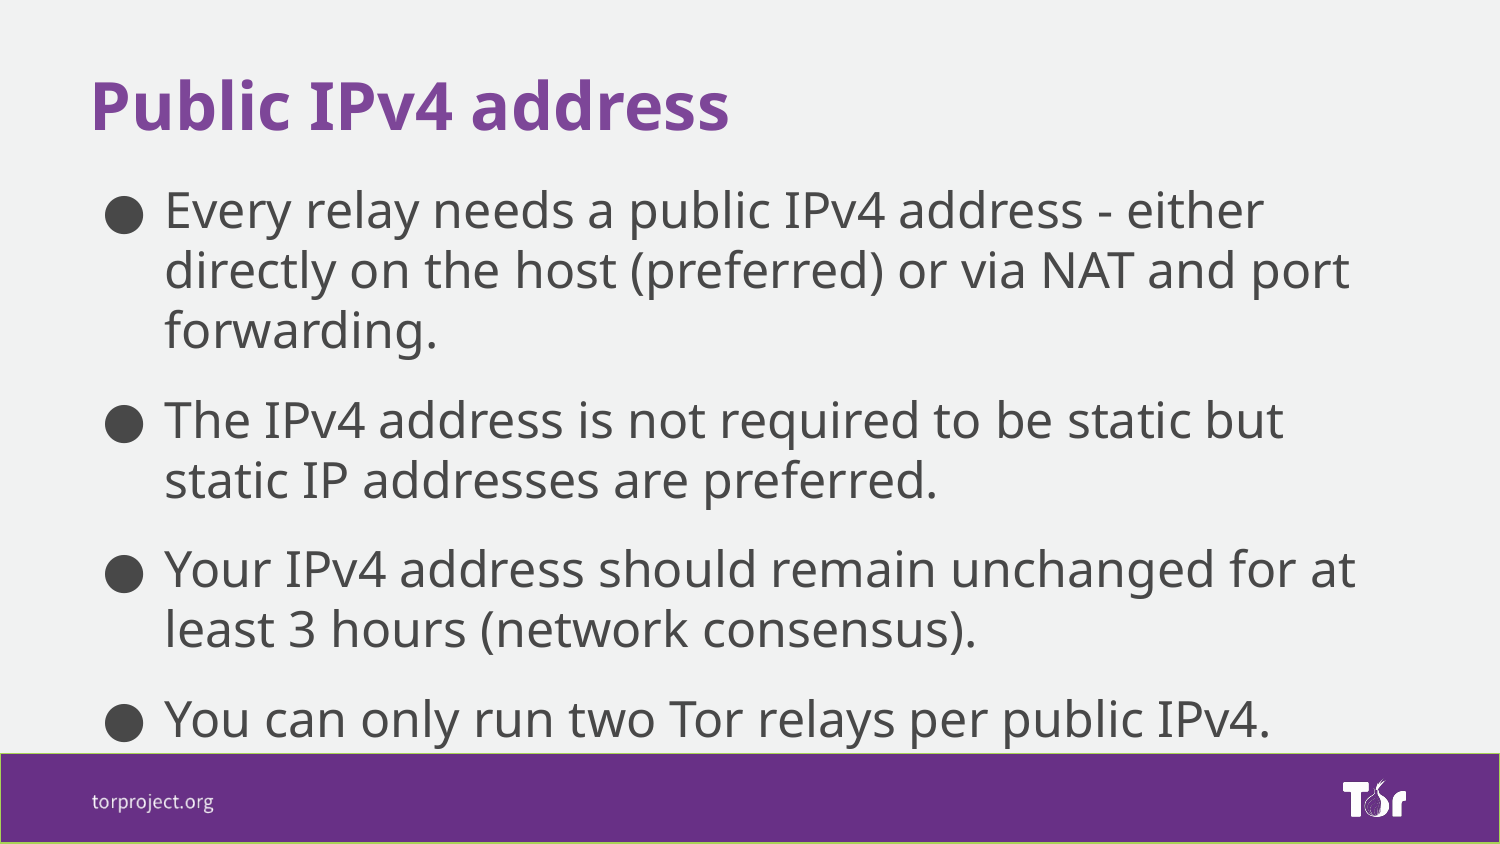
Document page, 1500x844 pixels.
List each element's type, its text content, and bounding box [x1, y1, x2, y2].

picture [1343, 778, 1406, 817]
picture [75, 780, 604, 821]
text_box Public IPv4 address [75, 33, 1425, 171]
text_box Every relay needs a public IPv4 address - either directly on the host (preferred) or via NAT and port forwarding. The IPv4 address is not required to be static but static IP addresses are preferred. Your IPv4 address should remain unchanged for at least 3 hours (network consensus). You can only run two Tor relays per public IPv4. [75, 171, 1425, 728]
